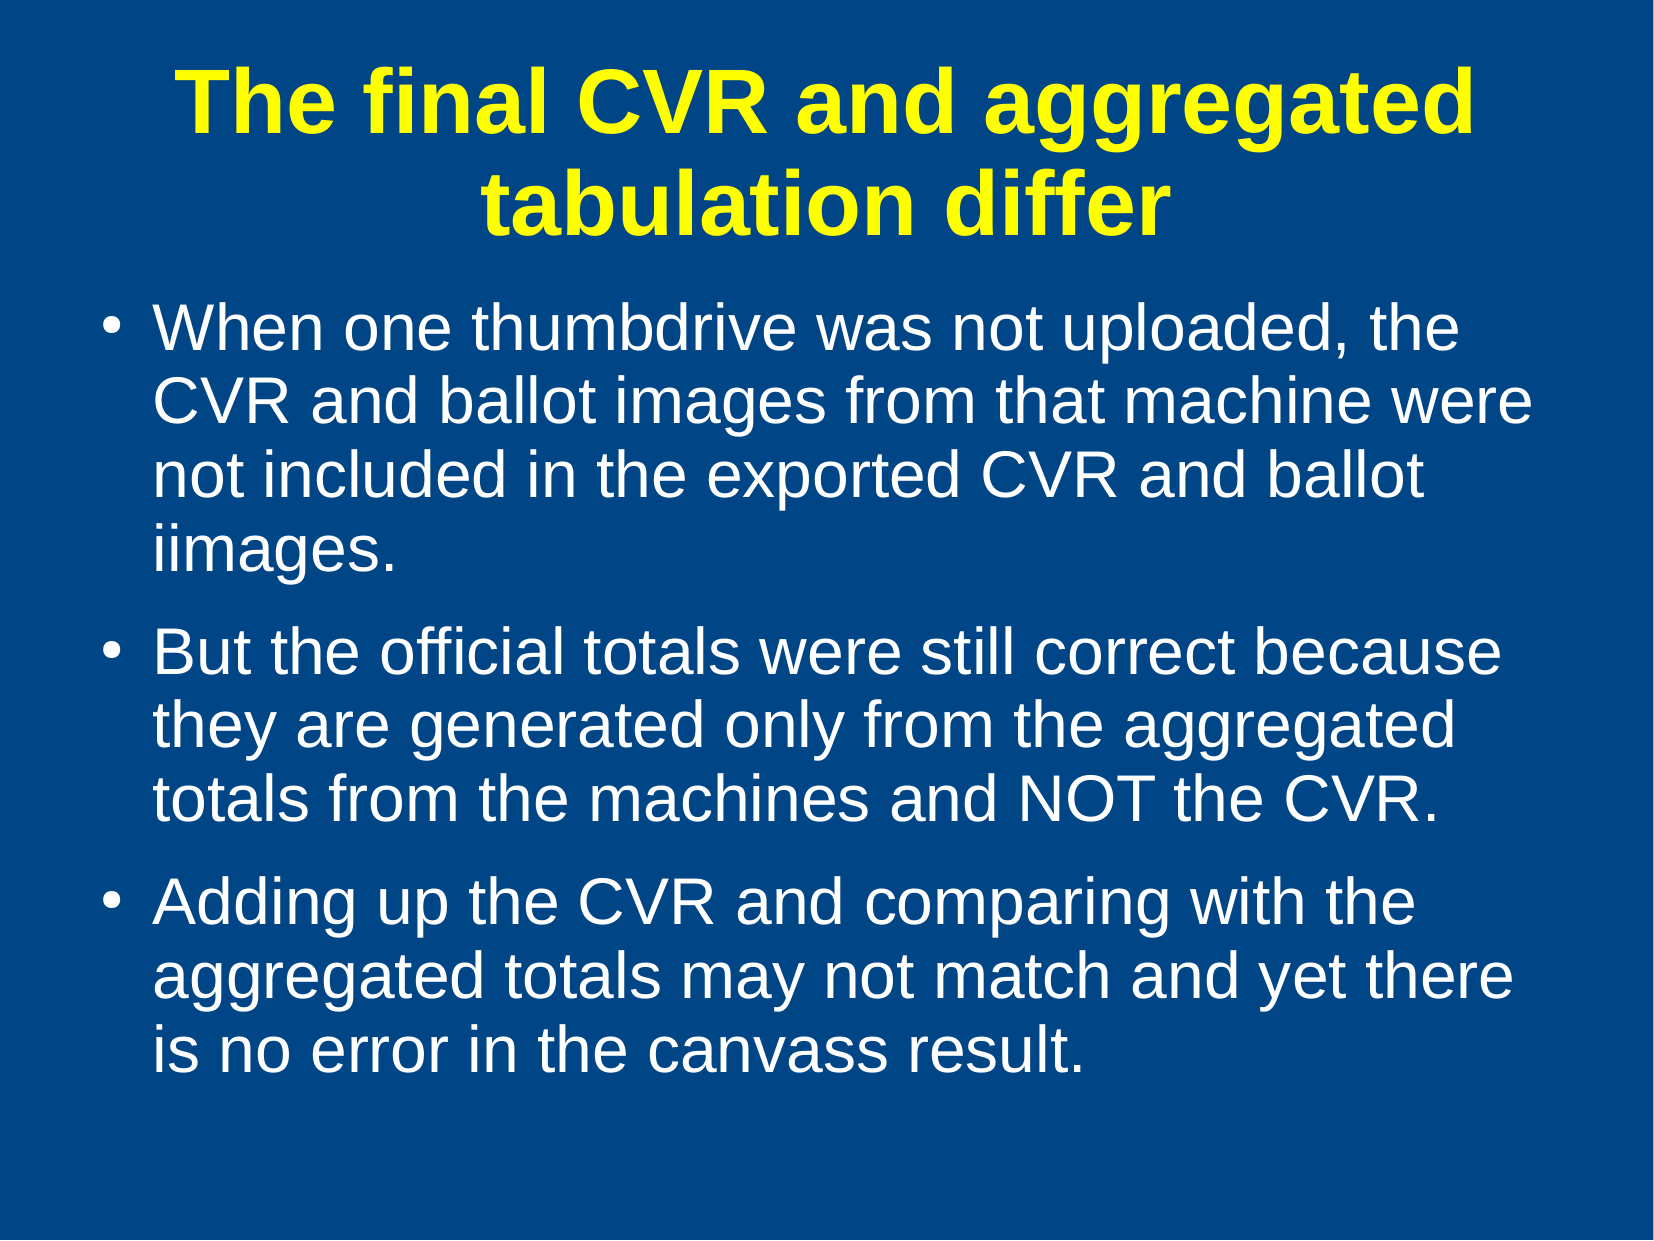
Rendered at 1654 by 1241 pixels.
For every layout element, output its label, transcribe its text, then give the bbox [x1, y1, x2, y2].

title The final CVR and aggregated tabulation differ [82, 49, 1571, 257]
list When one thumbdrive was not uploaded, the CVR and ballot images from that machine were not included in the exported CVR and ballot iimages. But the official totals were still correct because they are generated only from the aggregated totals from the machines and NOT the CVR. Adding up the CVR and comparing with the aggregated totals may not match and yet there is no error in the canvass result. [82, 290, 1571, 1096]
